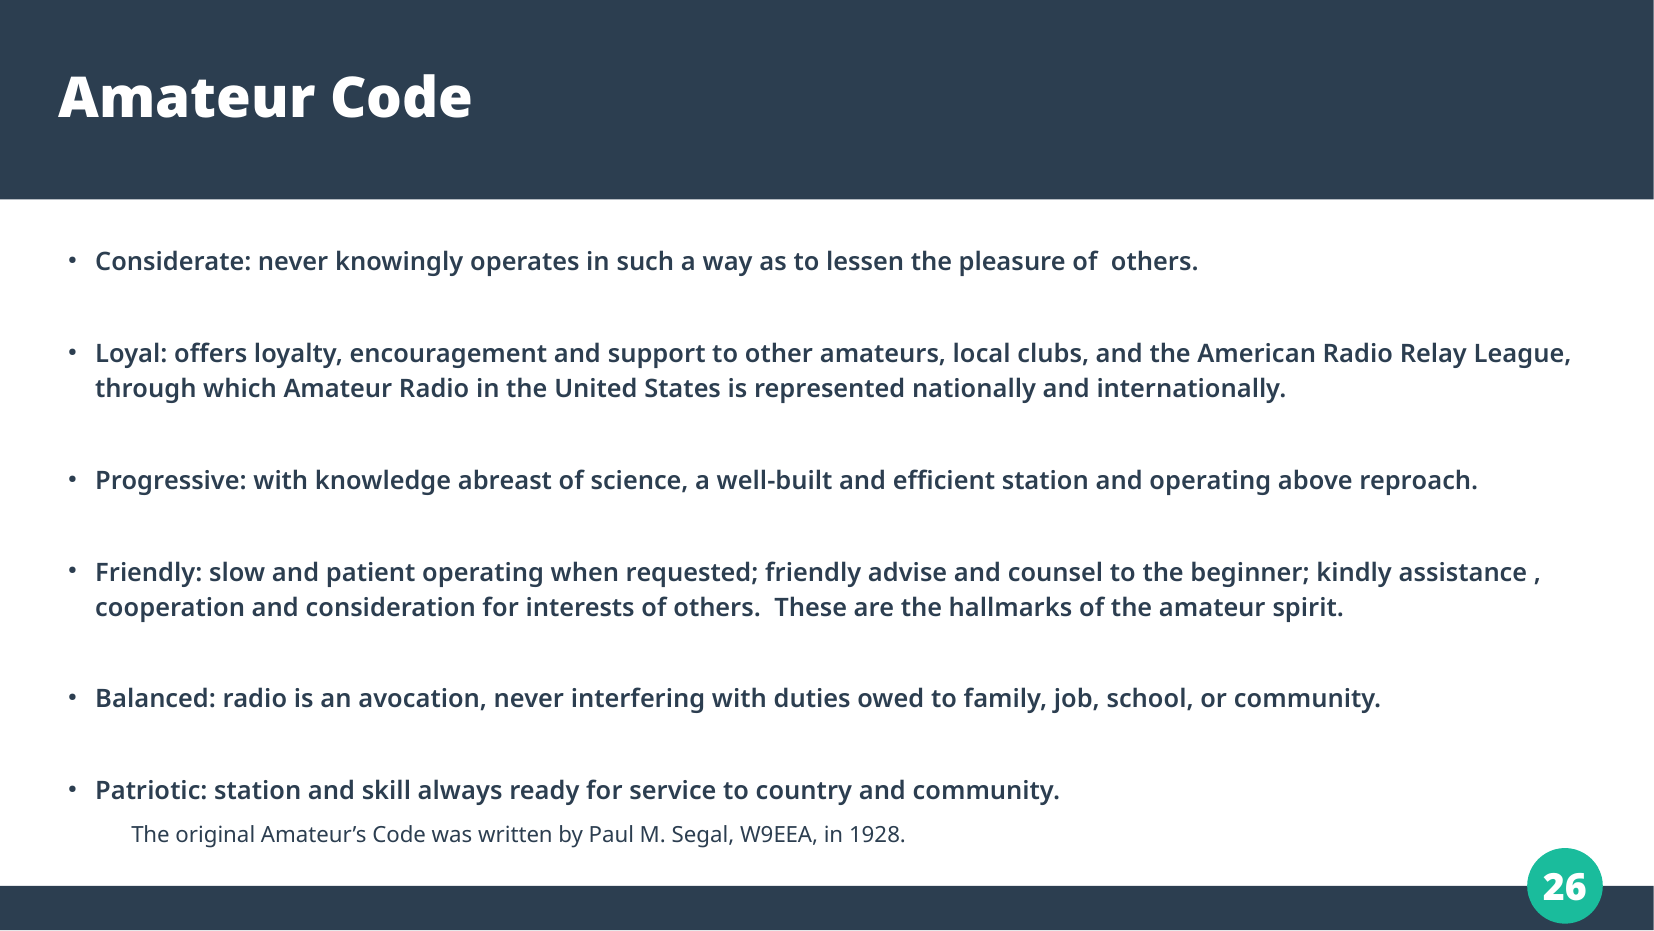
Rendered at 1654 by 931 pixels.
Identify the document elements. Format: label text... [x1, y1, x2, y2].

list Considerate: never knowingly operates in such a way as to lessen the pleasure of others. Loyal: offers loyalty, encouragement and support to other amateurs, local clubs, and the American Radio Relay League, through which Amateur Radio in the United States is represented nationally and internationally. Progressive: with knowledge abreast of science, a well-built and efficient station and operating above reproach. Friendly: slow and patient operating when requested; friendly advise and counsel to the beginner; kindly assistance , cooperation and consideration for interests of others. These are the hallmarks of the amateur spirit. Balanced: radio is an avocation, never interfering with duties owed to family, job, school, or community. Patriotic: station and skill always ready for service to country and community. The original Amateur’s Code was written by Paul M. Segal, W9EEA, in 1928. [59, 243, 1595, 864]
title Amateur Code [59, 37, 1595, 155]
